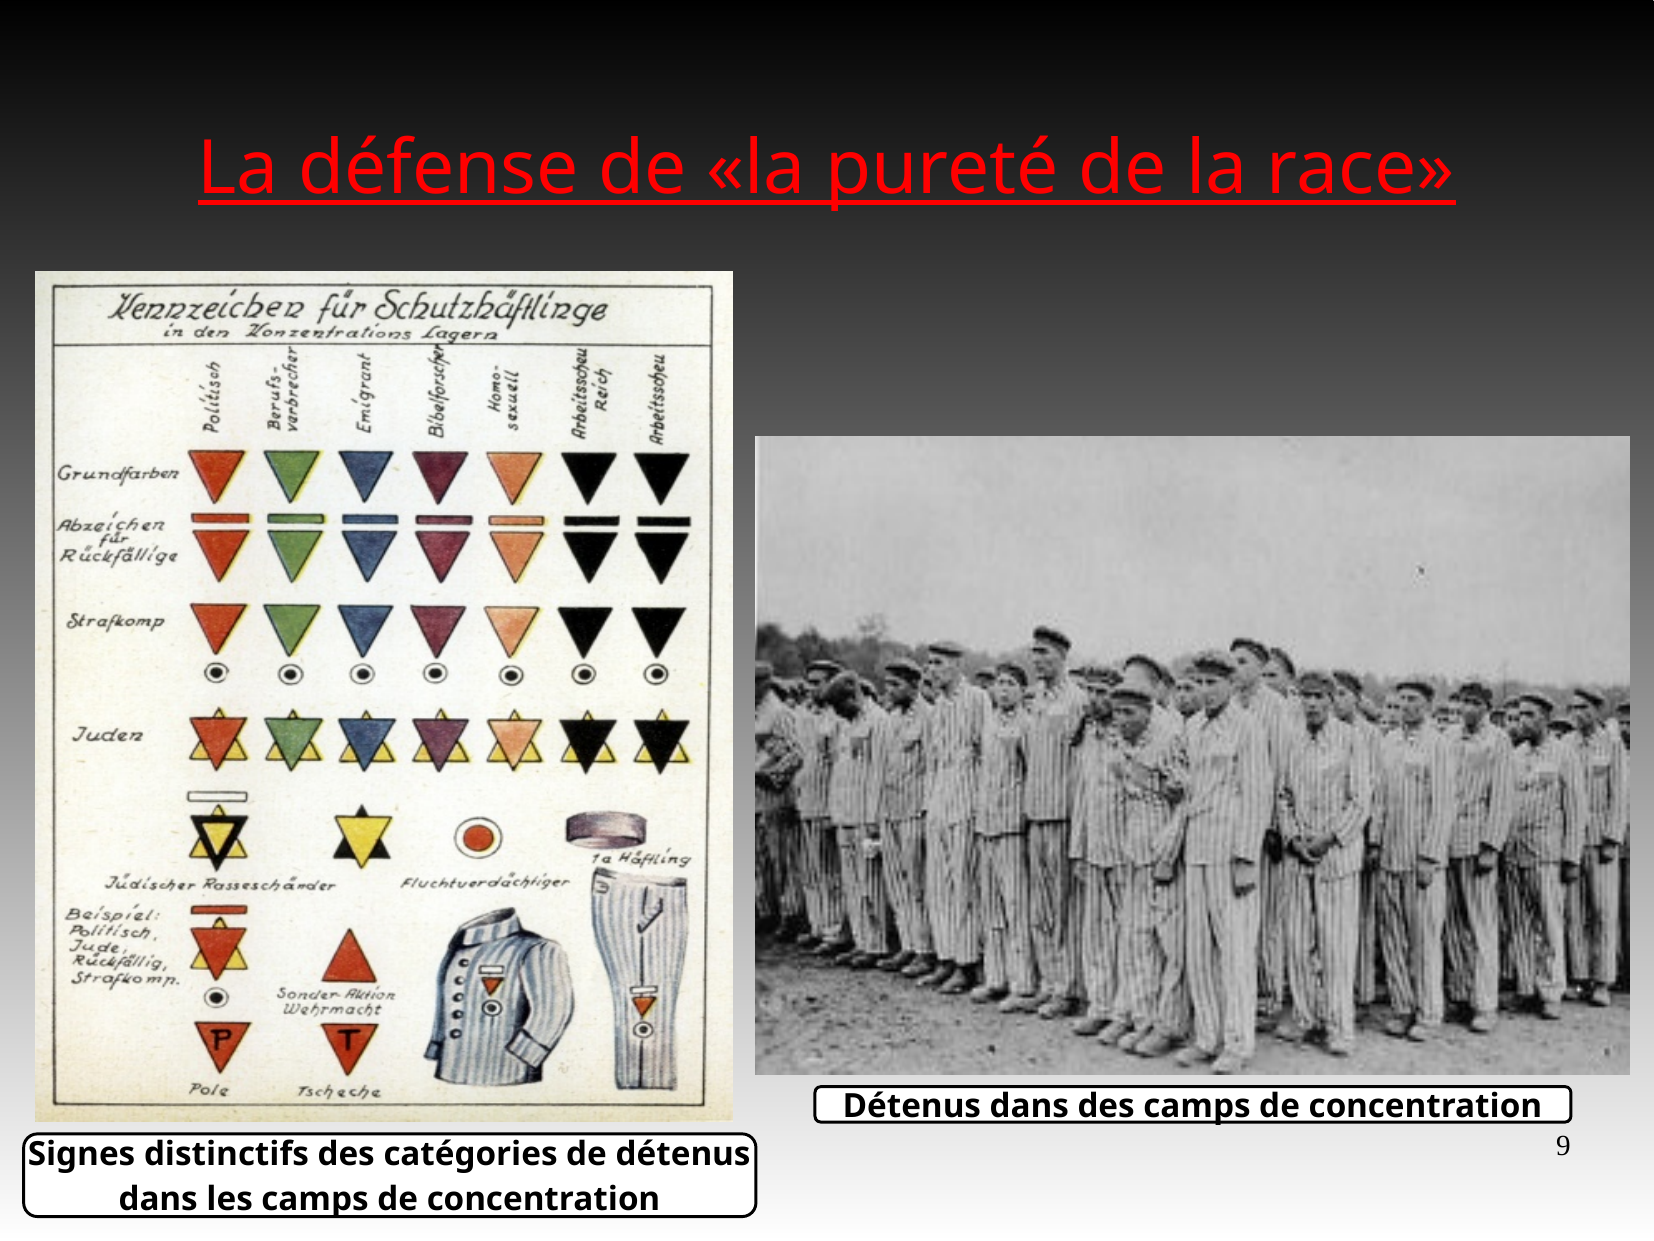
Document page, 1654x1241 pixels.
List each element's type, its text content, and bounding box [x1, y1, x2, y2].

text_box La défense de «la pureté de la race» [0, 106, 1654, 289]
picture [35, 271, 733, 1123]
picture [755, 436, 1630, 1075]
text_box Signes distinctifs des catégories de détenus dans les camps de concentration [23, 1133, 756, 1217]
text_box Détenus dans des camps de concentration [814, 1086, 1571, 1123]
